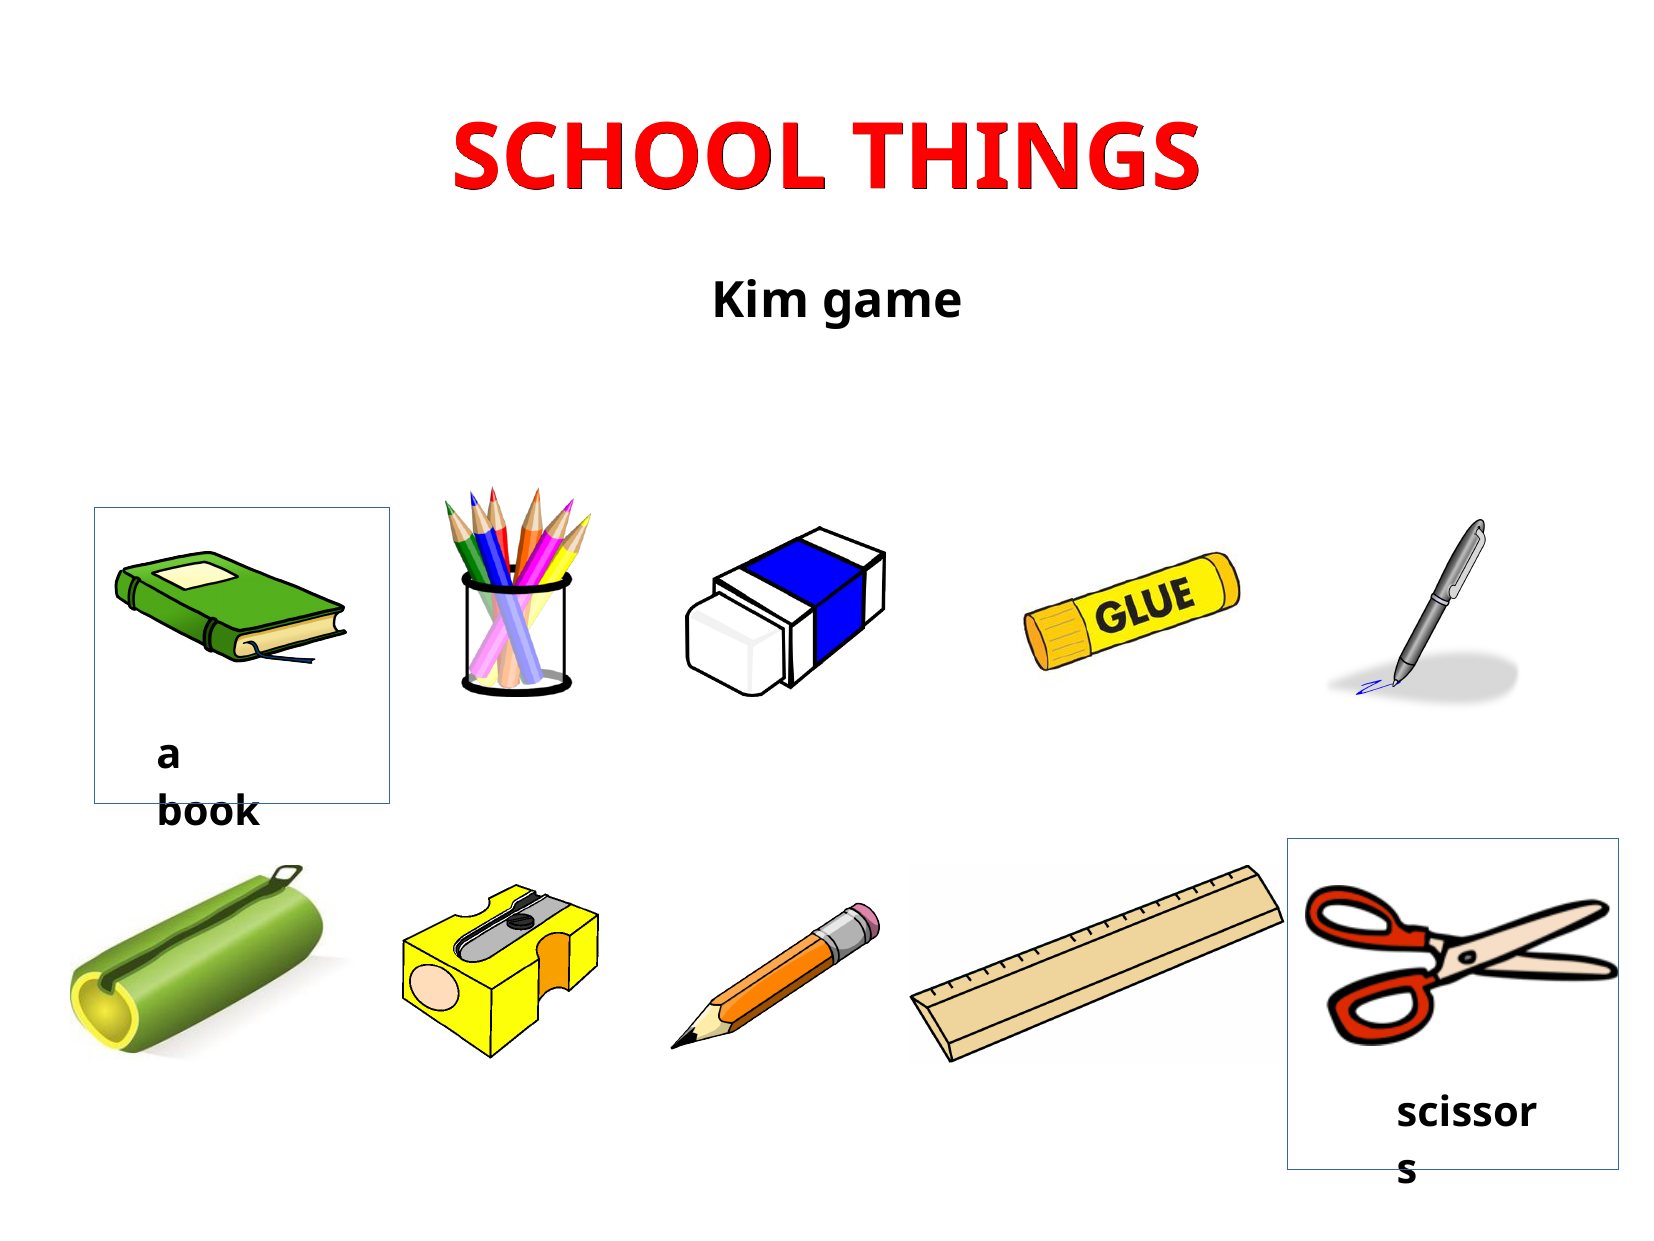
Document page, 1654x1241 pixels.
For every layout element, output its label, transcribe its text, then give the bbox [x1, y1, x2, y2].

picture [685, 526, 886, 697]
picture [377, 850, 628, 1083]
text_box a book [141, 804, 296, 815]
text_box a book [141, 716, 296, 803]
picture [1022, 502, 1241, 721]
picture [661, 890, 889, 1062]
title SCHOOL THINGS [82, 49, 1571, 257]
text_box Kim game [696, 256, 1111, 334]
picture [445, 486, 591, 697]
text_box scissors [1381, 1170, 1560, 1174]
picture [1305, 885, 1618, 1046]
picture [70, 865, 355, 1063]
picture [909, 865, 1286, 1063]
text_box scissors [1381, 1074, 1560, 1169]
picture [1311, 519, 1533, 717]
picture [108, 543, 355, 674]
